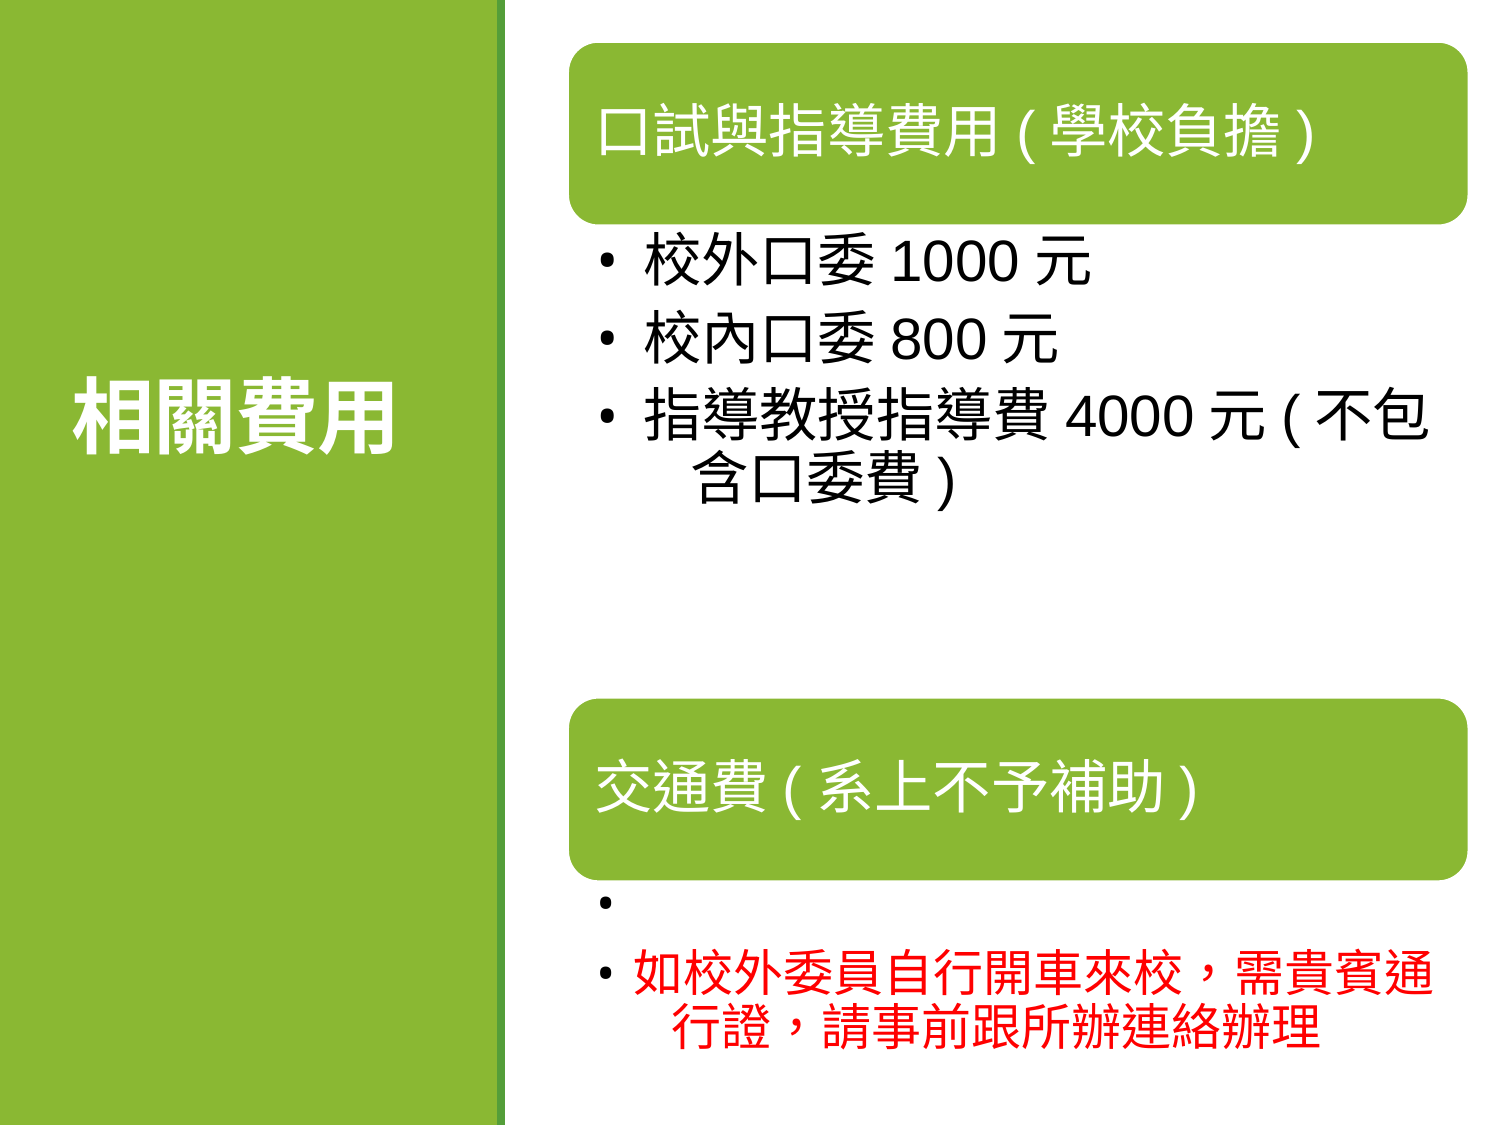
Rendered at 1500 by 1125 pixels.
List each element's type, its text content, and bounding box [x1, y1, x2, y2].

text_box 校外口委1000元 校內口委800元 指導教授指導費4000元(不包含口委費) [567, 225, 1469, 679]
text_box 交通費(系上不予補助) [567, 697, 1469, 862]
text_box 如校外委員自行開車來校，需貴賓通行證，請事前跟所辦連絡辦理 [567, 862, 1469, 1092]
title 相關費用 [56, 97, 451, 473]
text_box 口試與指導費用(學校負擔) [567, 41, 1469, 225]
